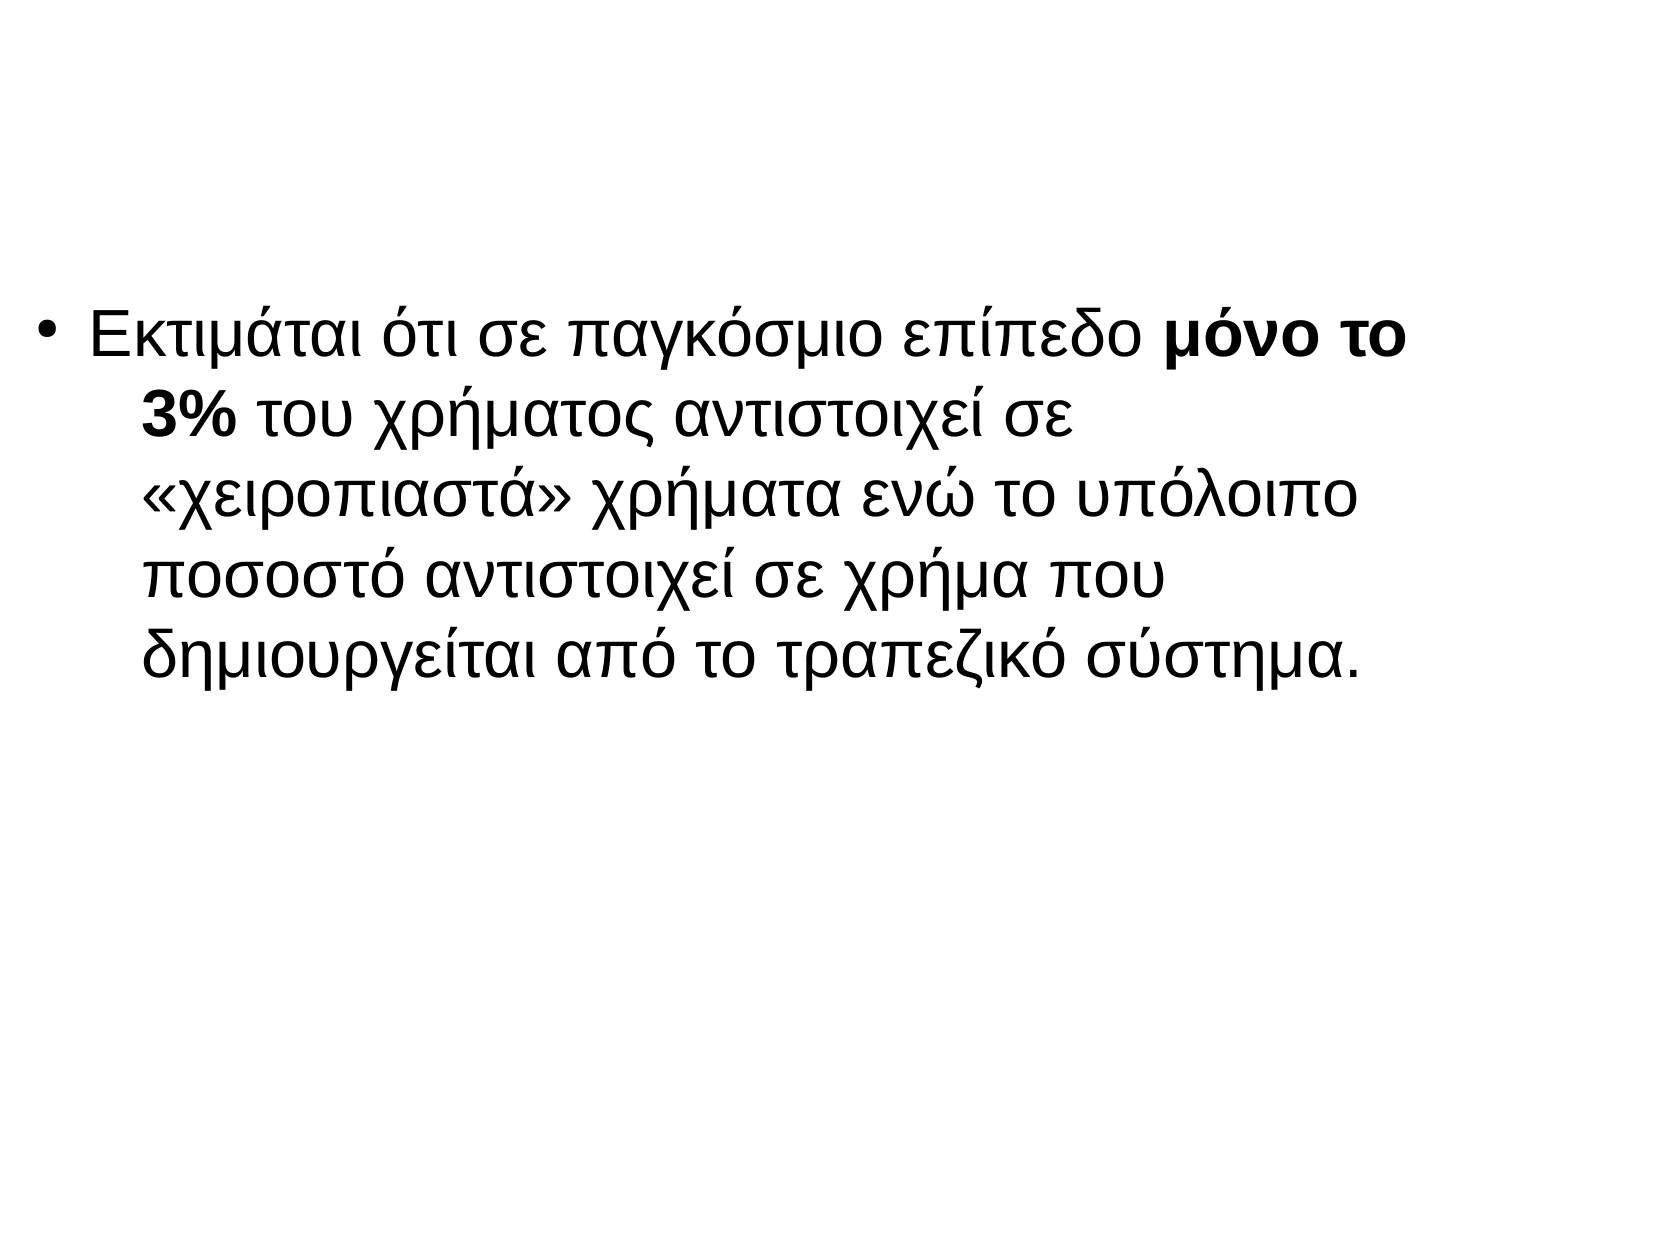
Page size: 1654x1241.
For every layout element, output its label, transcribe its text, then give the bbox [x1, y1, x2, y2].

list Εκτιμάται ότι σε παγκόσμιο επίπεδο μόνο το 3% του χρήματος αντιστοιχεί σε «χειροπιαστά» χρήματα ενώ το υπόλοιπο ποσοστό αντιστοιχεί σε χρήμα που δημιουργείται από το τραπεζικό σύστημα. [0, 290, 1489, 1109]
